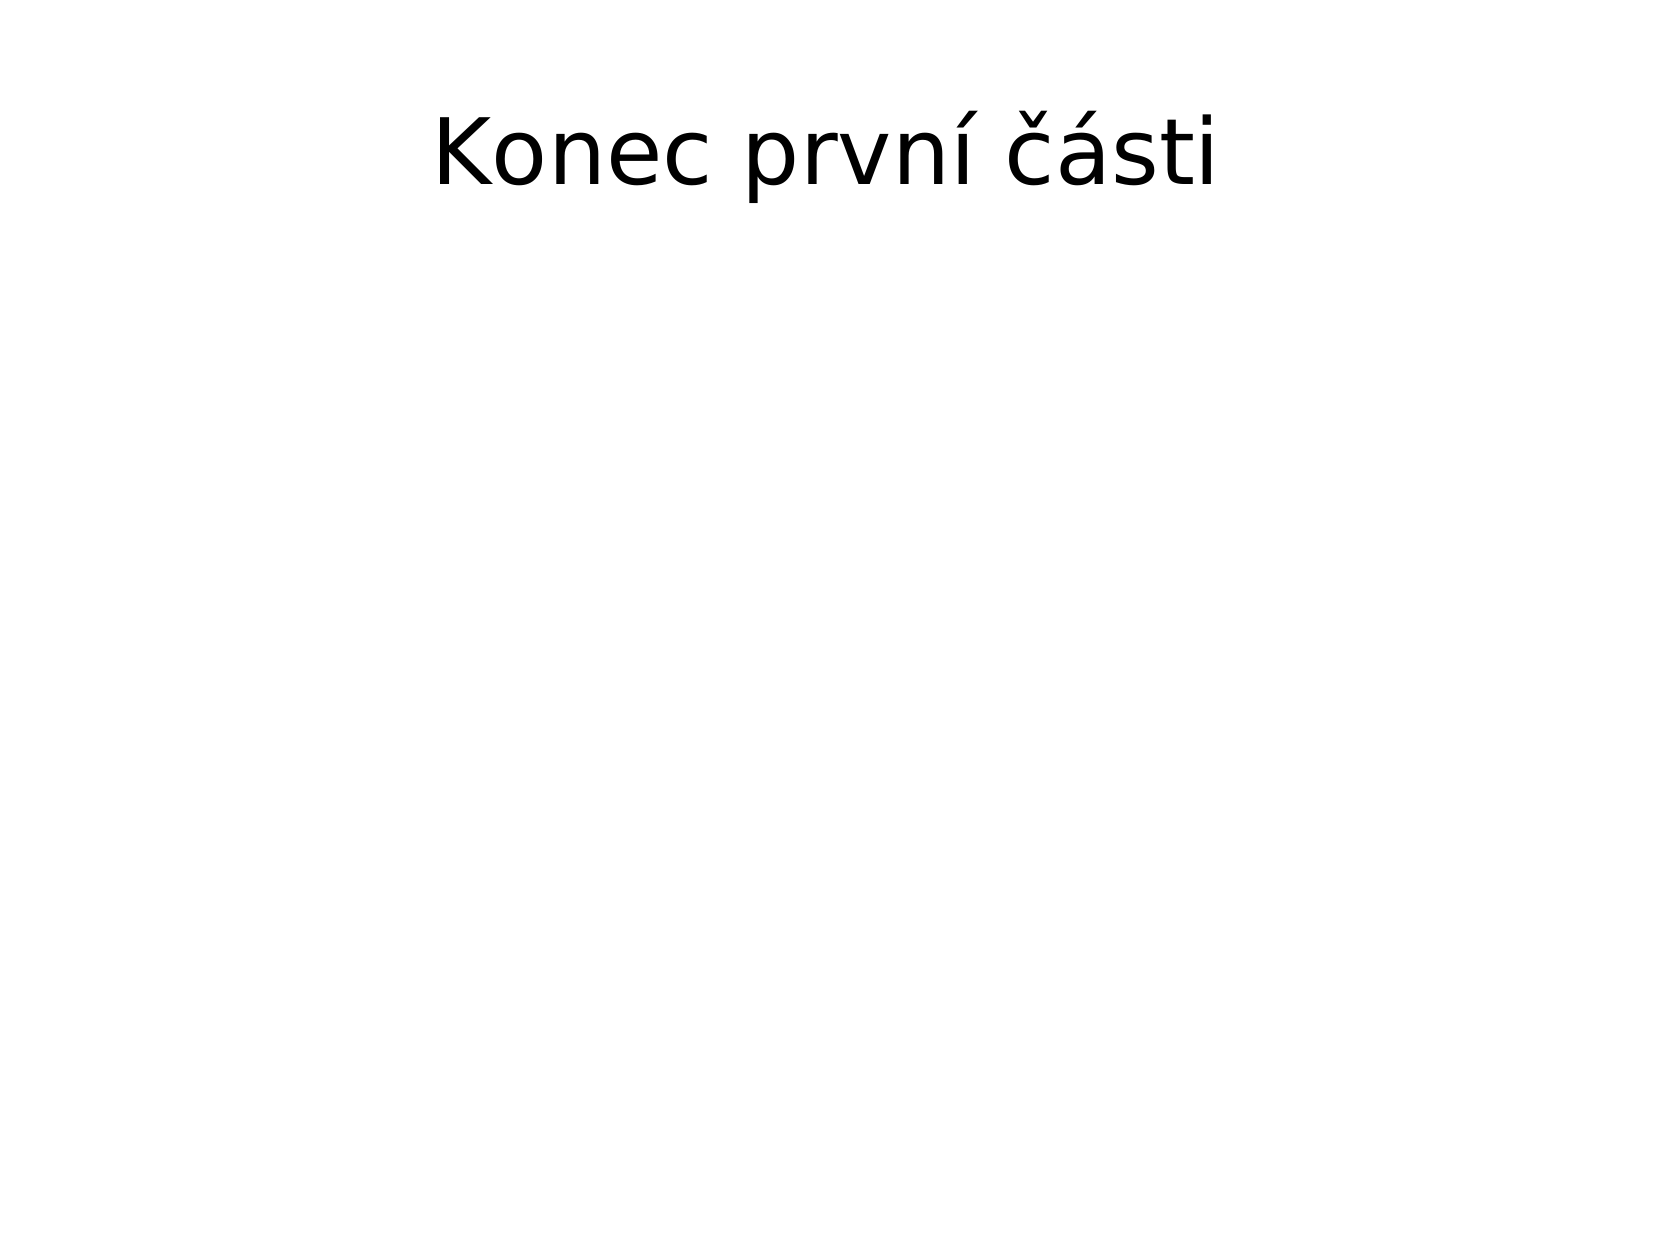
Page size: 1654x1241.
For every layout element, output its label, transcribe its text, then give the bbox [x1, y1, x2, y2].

title Konec první části [82, 56, 1571, 250]
